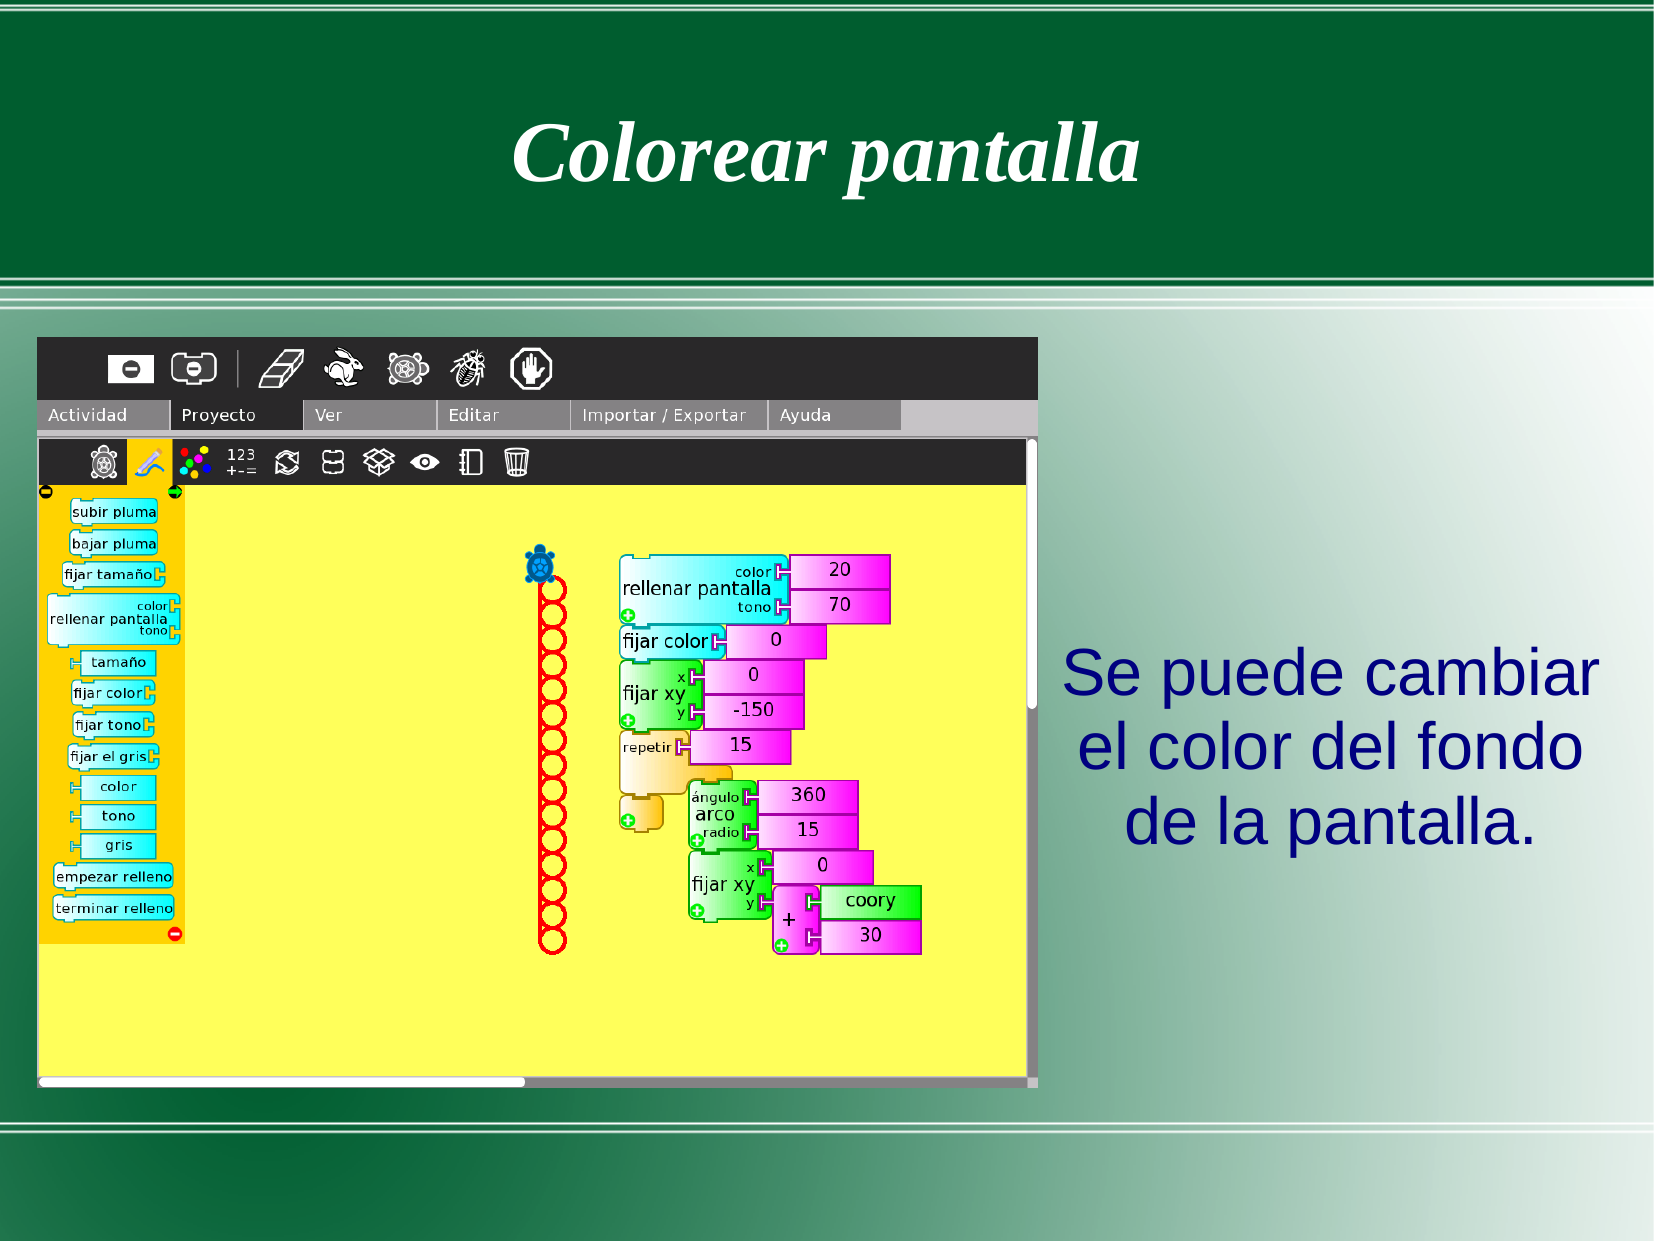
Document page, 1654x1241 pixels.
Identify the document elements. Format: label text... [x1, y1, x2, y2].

picture [0, 0, 1654, 1241]
subtitle Se puede cambiar el color del fondo de la pantalla. [1050, 337, 1613, 1156]
title Colorear pantalla [82, 49, 1571, 257]
